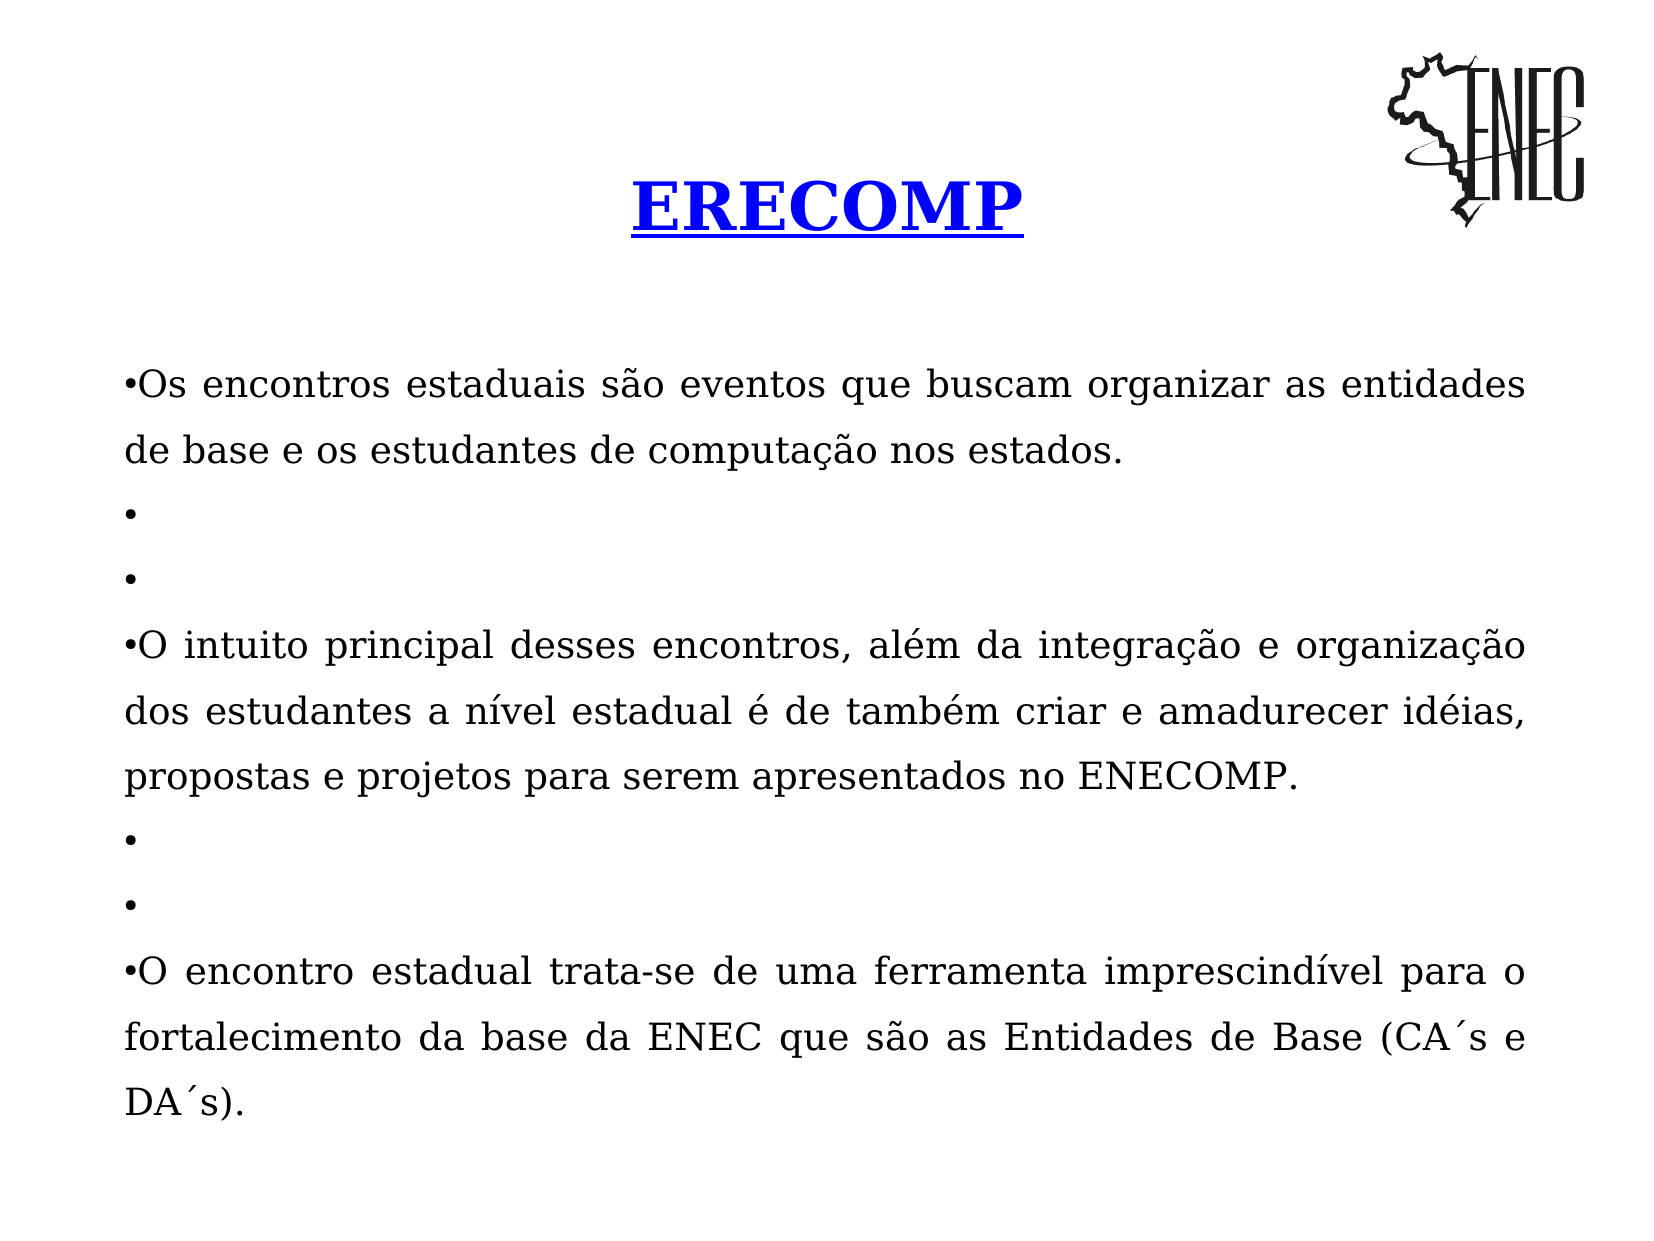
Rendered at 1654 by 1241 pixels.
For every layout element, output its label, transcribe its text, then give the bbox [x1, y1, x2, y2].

title ERECOMP [121, 102, 1534, 310]
picture [1382, 47, 1590, 249]
list Os encontros estaduais são eventos que buscam organizar as entidades de base e os estudantes de computação nos estados. O intuito principal desses encontros, além da integração e organização dos estudantes a nível estadual é de também criar e amadurecer idéias, propostas e projetos para serem apresentados no ENECOMP. O encontro estadual trata-se de uma ferramenta imprescindível para o fortalecimento da base da ENEC que são as Entidades de Base (CA´s e DA´s). [124, 341, 1528, 1123]
